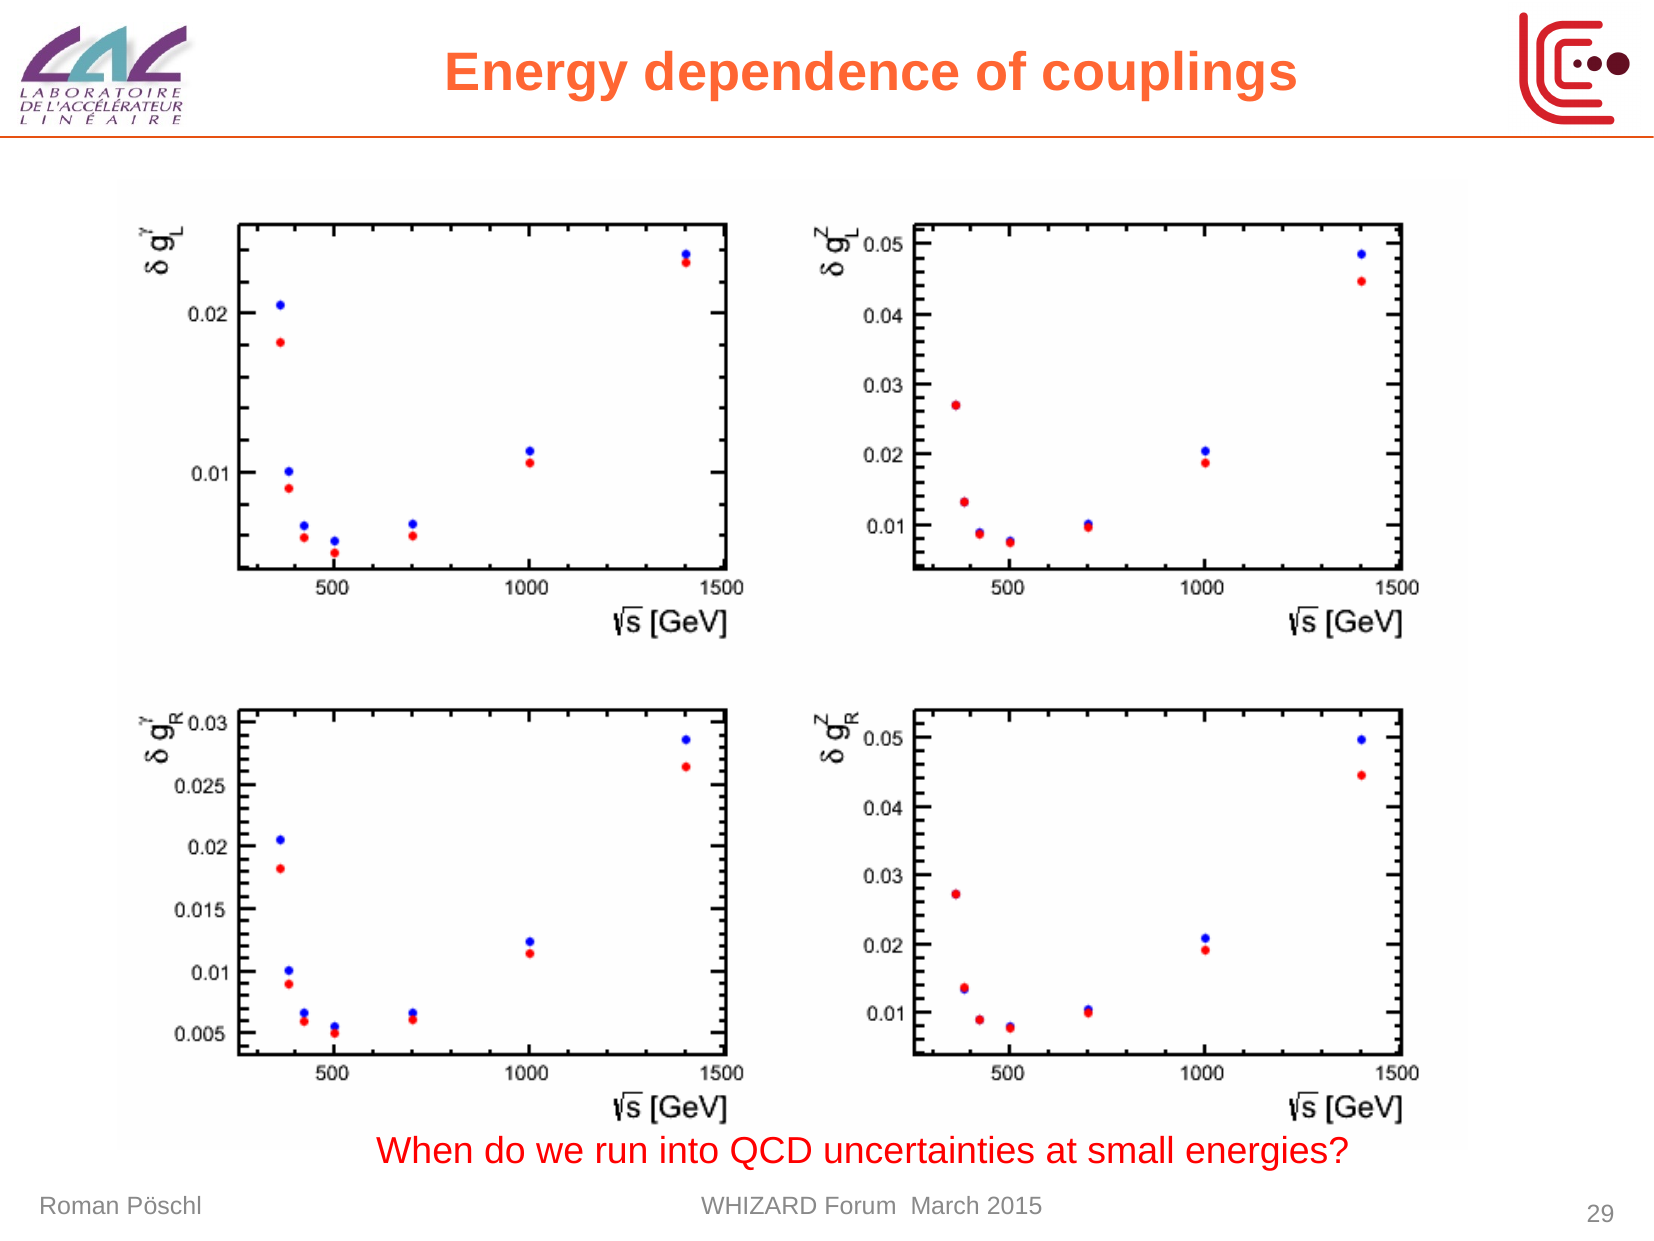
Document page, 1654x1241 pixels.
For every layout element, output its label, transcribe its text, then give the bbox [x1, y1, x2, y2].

picture [1508, 2, 1641, 135]
text_box When do we run into QCD uncertainties at small energies? [361, 1121, 1367, 1179]
title Energy dependence of couplings [128, 29, 1617, 113]
picture [17, 22, 199, 127]
picture [117, 179, 1468, 1150]
